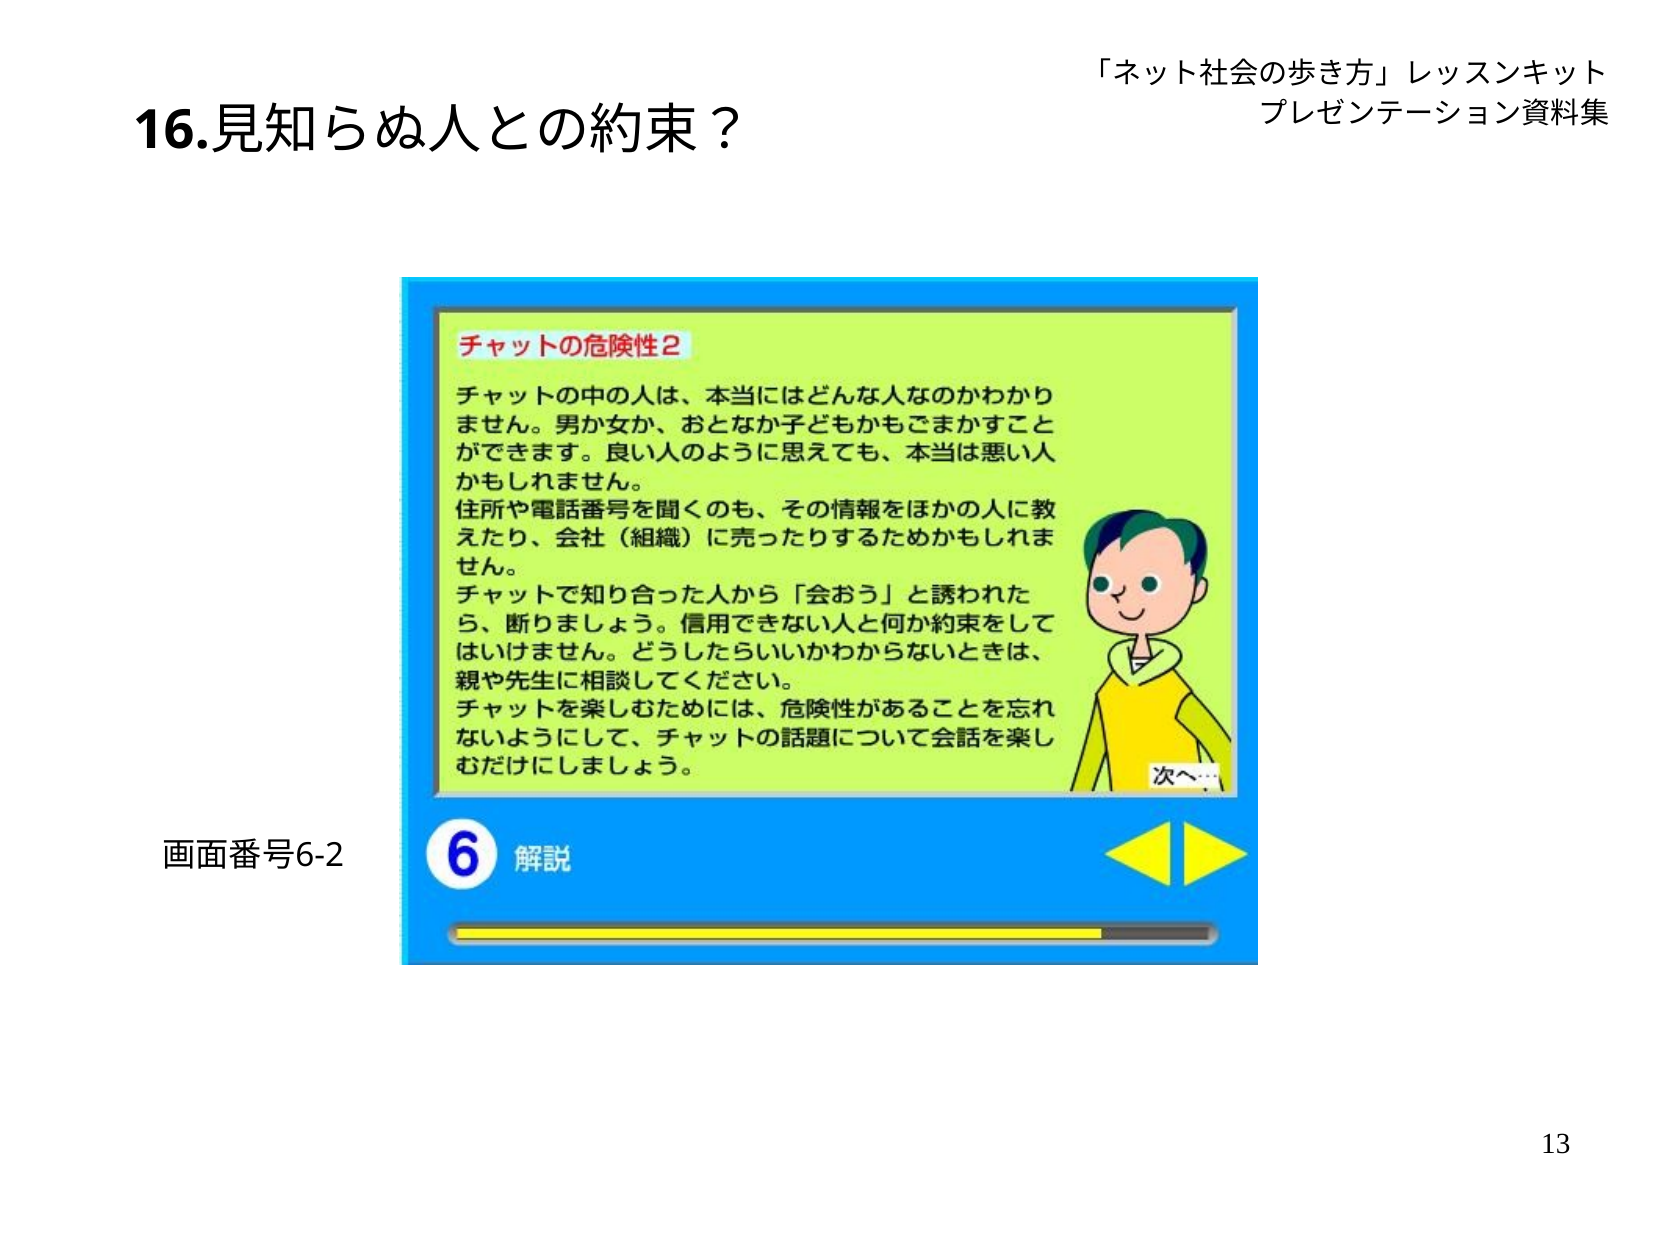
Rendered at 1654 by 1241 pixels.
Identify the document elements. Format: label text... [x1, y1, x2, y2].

text_box 画面番号6-2 [147, 826, 384, 882]
text_box 16.見知らぬ人との約束？ [118, 88, 1241, 169]
picture [399, 277, 407, 965]
picture [410, 284, 1258, 965]
text_box 「ネット社会の歩き方」レッスンキット プレゼンテーション資料集 [1062, 44, 1625, 139]
